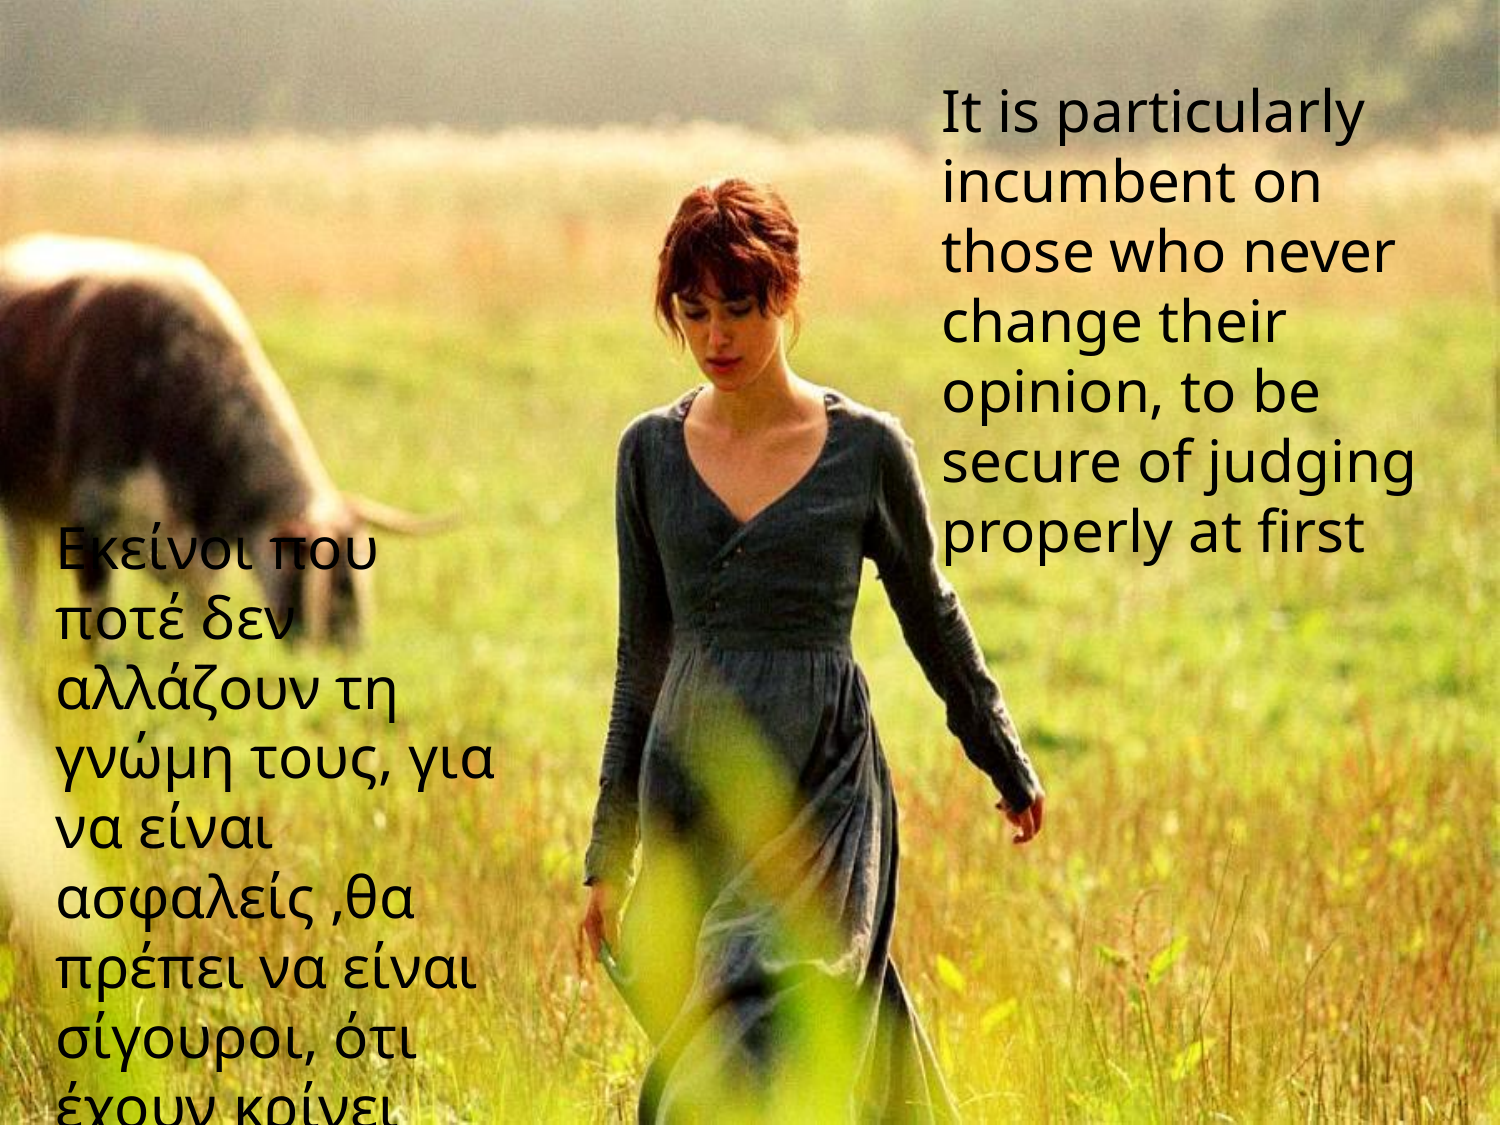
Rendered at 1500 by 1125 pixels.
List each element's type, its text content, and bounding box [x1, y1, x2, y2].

text_box Εκείνοι που ποτέ δεν αλλάζουν τη γνώμη τους, για να είναι ασφαλείς ,θα πρέπει να είναι σίγουροι, ότι έχουν κρίνει σωστά από την πρώτη στιγμή. [41, 503, 526, 1125]
picture [0, 0, 1500, 1125]
text_box It is particularly incumbent on those who never change their opinion, to be secure of judging properly at first [927, 66, 1471, 572]
